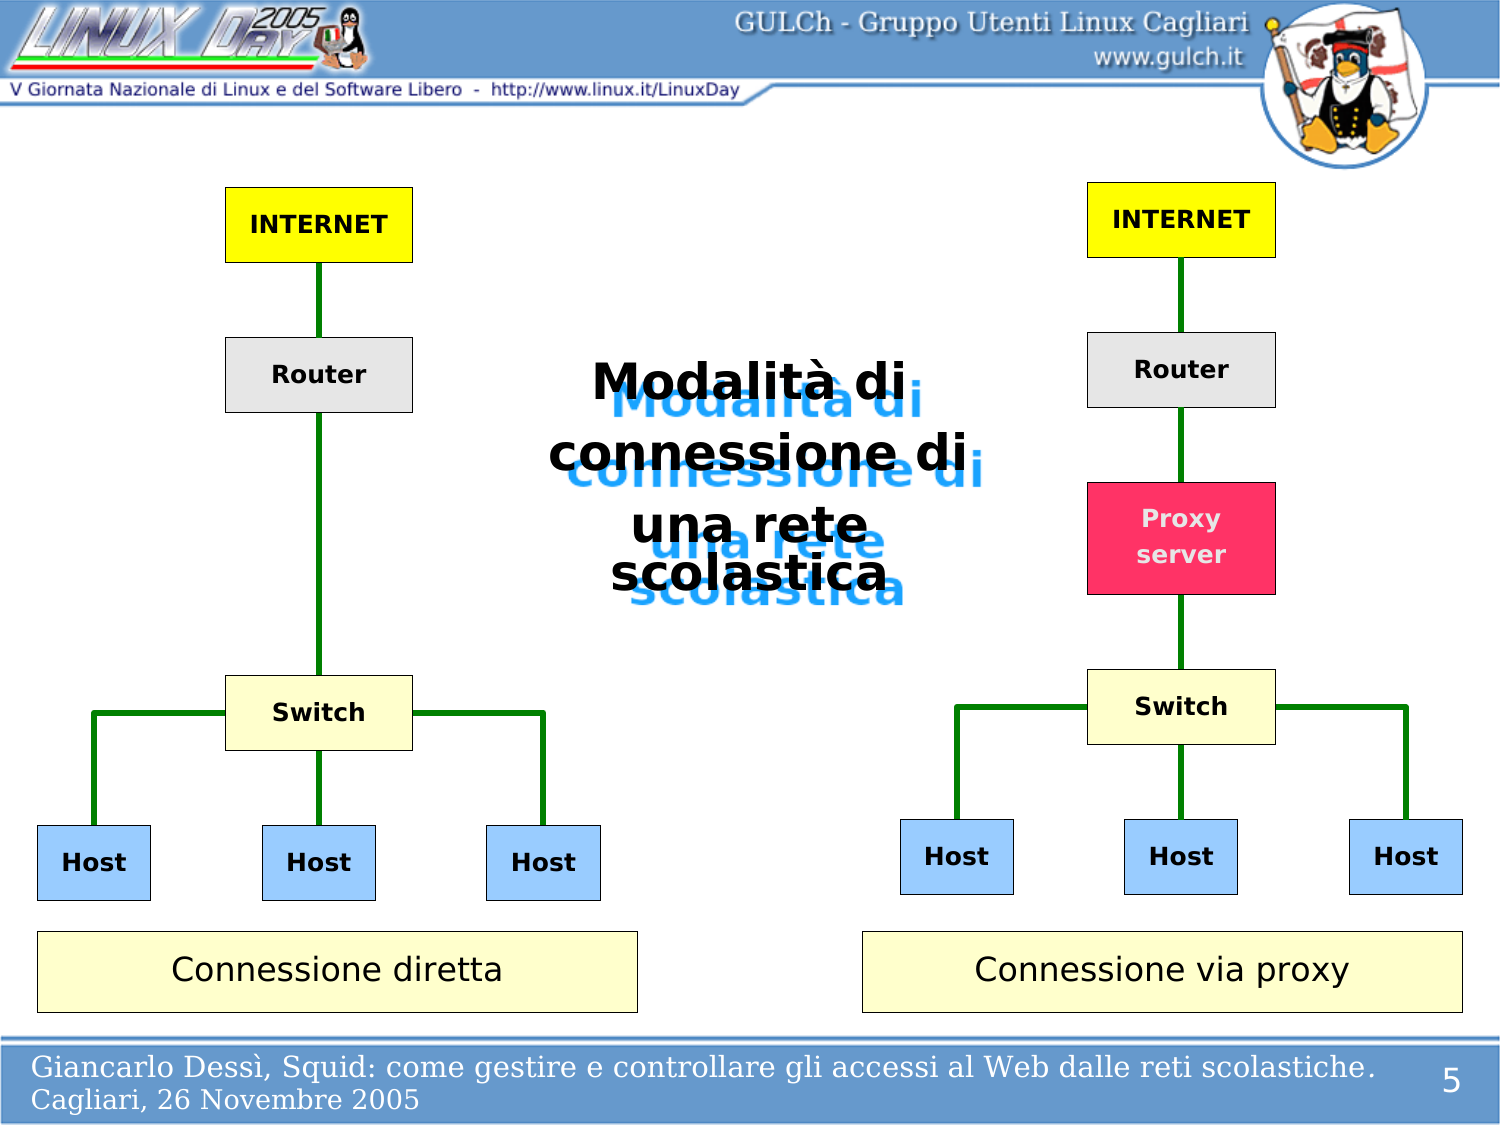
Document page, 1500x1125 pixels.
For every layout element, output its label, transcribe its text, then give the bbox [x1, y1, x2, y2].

text_box Connessione diretta [37, 931, 638, 1013]
text_box Host [900, 819, 1014, 895]
text_box Host [486, 825, 601, 901]
text_box Host [37, 825, 151, 901]
text_box INTERNET [225, 187, 413, 263]
text_box Host [262, 825, 376, 901]
text_box Switch [1087, 669, 1276, 745]
text_box Switch [225, 675, 413, 751]
text_box Proxy server [1087, 482, 1276, 595]
text_box Host [1124, 819, 1238, 895]
text_box Modalità di connessione di una rete scolastica [487, 375, 1013, 586]
text_box Router [225, 337, 413, 413]
text_box Host [1349, 819, 1463, 895]
text_box Connessione via proxy [862, 931, 1463, 1013]
text_box Router [1087, 332, 1276, 408]
text_box INTERNET [1087, 182, 1276, 258]
picture [0, 0, 1500, 1125]
